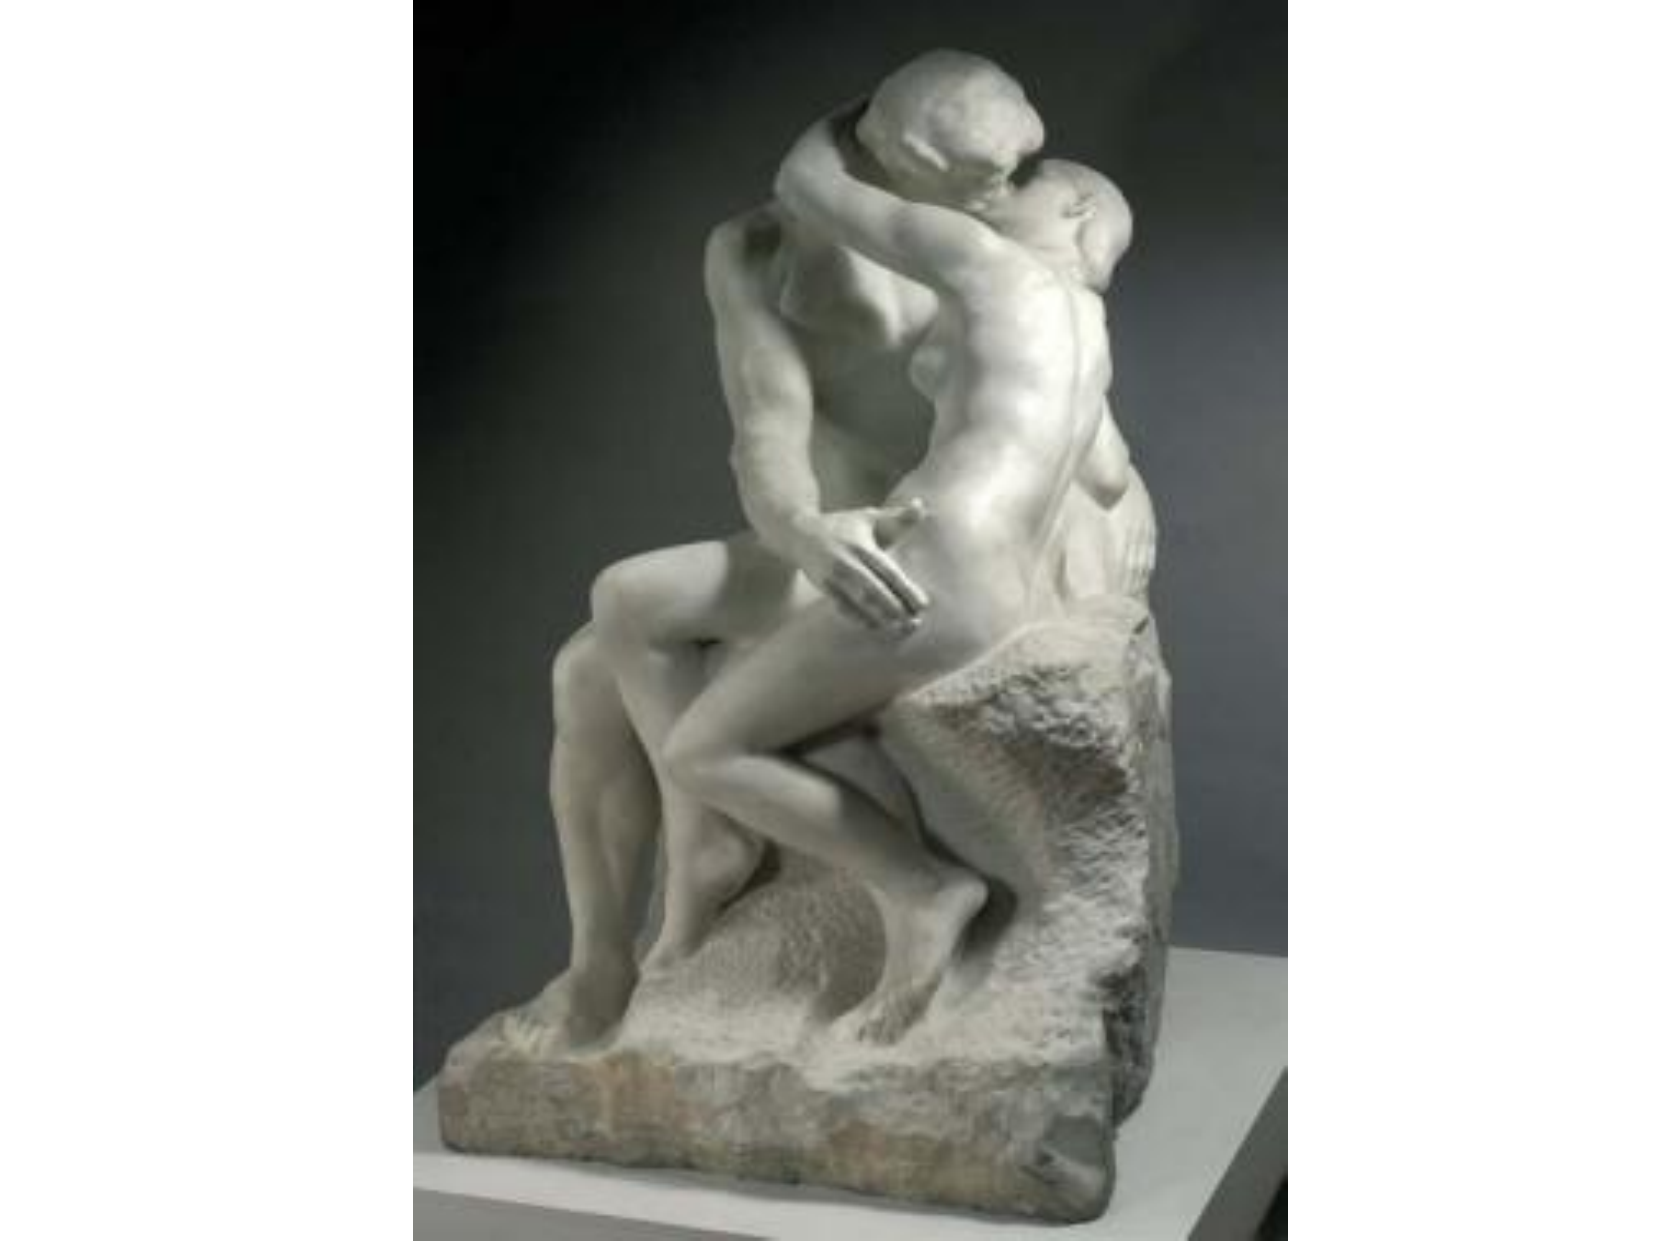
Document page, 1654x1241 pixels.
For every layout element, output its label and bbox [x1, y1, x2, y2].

picture [413, 0, 1288, 1241]
